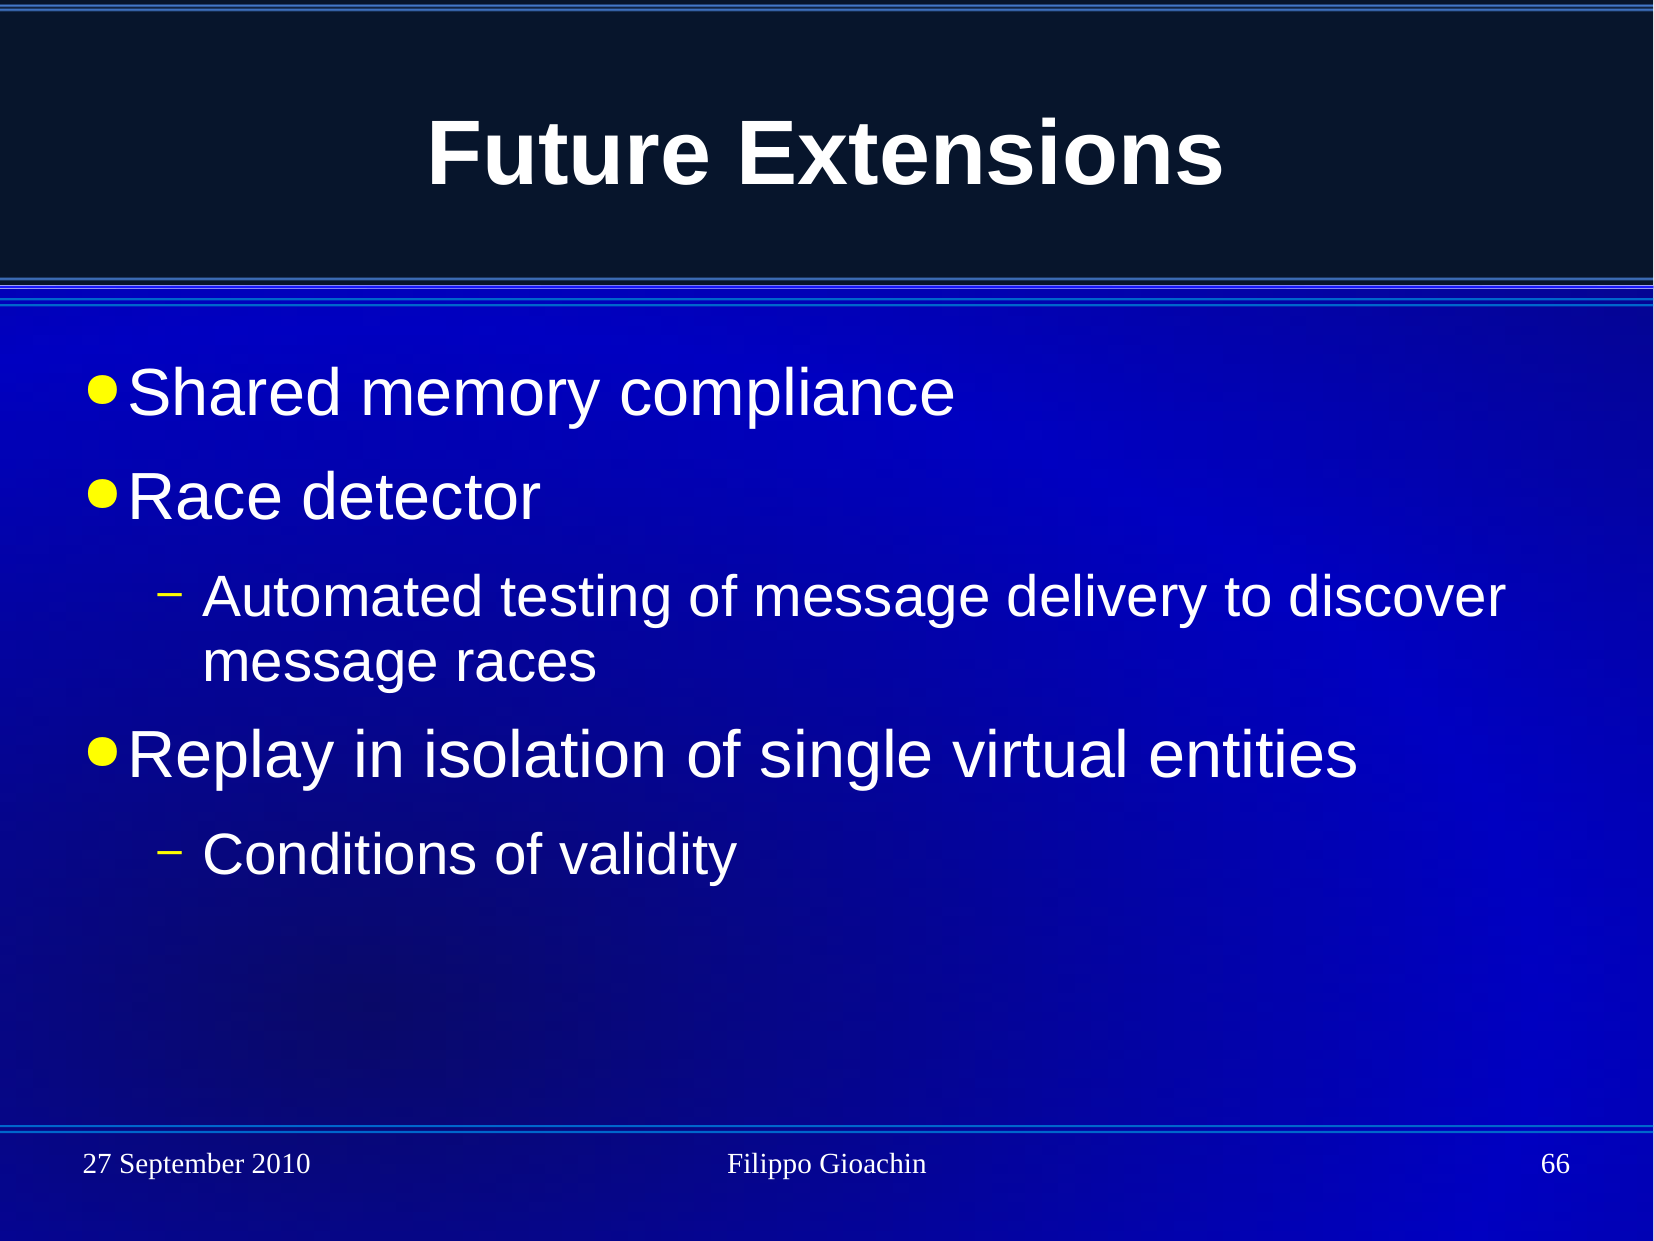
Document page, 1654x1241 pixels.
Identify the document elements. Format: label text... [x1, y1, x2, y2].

list Shared memory compliance Race detector Automated testing of message delivery to discover message races Replay in isolation of single virtual entities Conditions of validity [82, 355, 1571, 1174]
picture [0, 1134, 1654, 1241]
picture [0, 289, 1654, 298]
title Future Extensions [82, 49, 1571, 257]
picture [0, 307, 1654, 1125]
picture [0, 0, 1654, 285]
